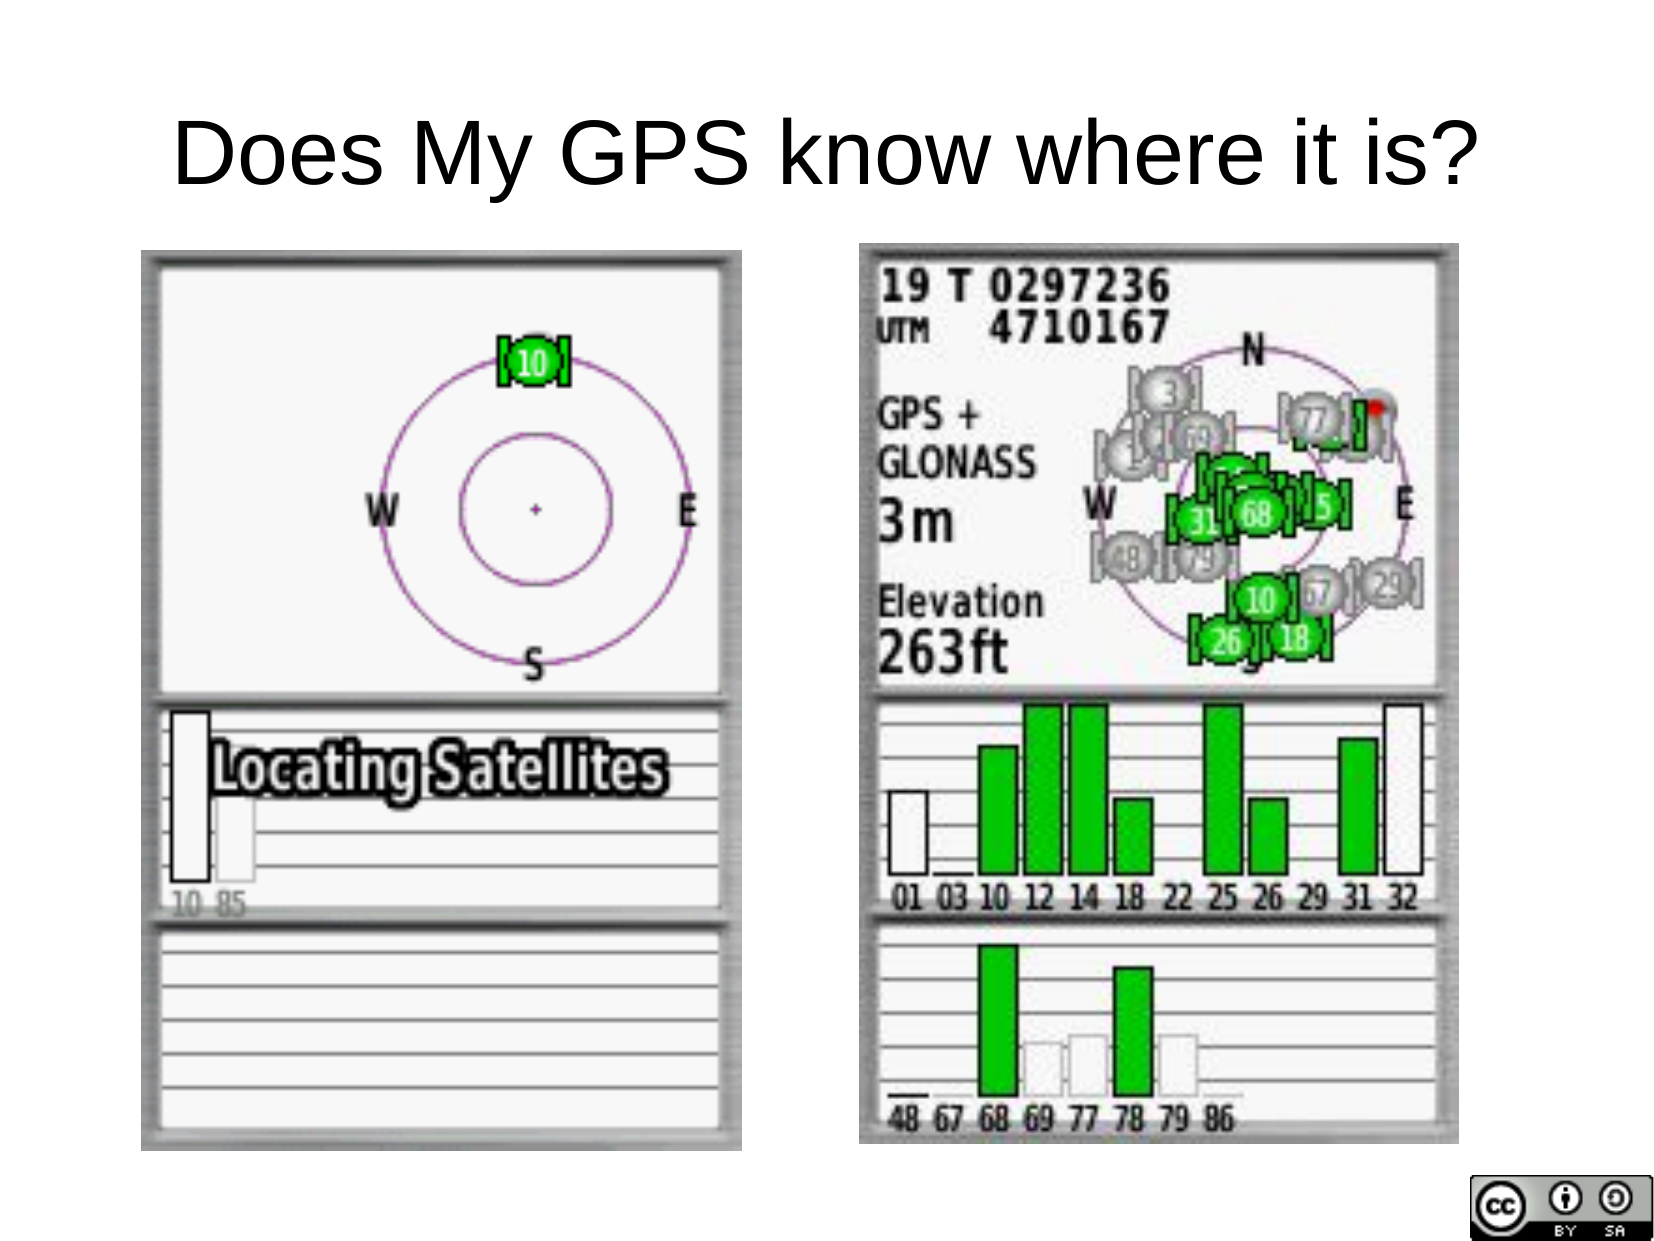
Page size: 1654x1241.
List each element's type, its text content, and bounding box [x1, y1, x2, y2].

picture [1470, 1175, 1654, 1241]
title Does My GPS know where it is? [82, 49, 1571, 257]
picture [141, 250, 742, 1151]
picture [859, 243, 1459, 1144]
